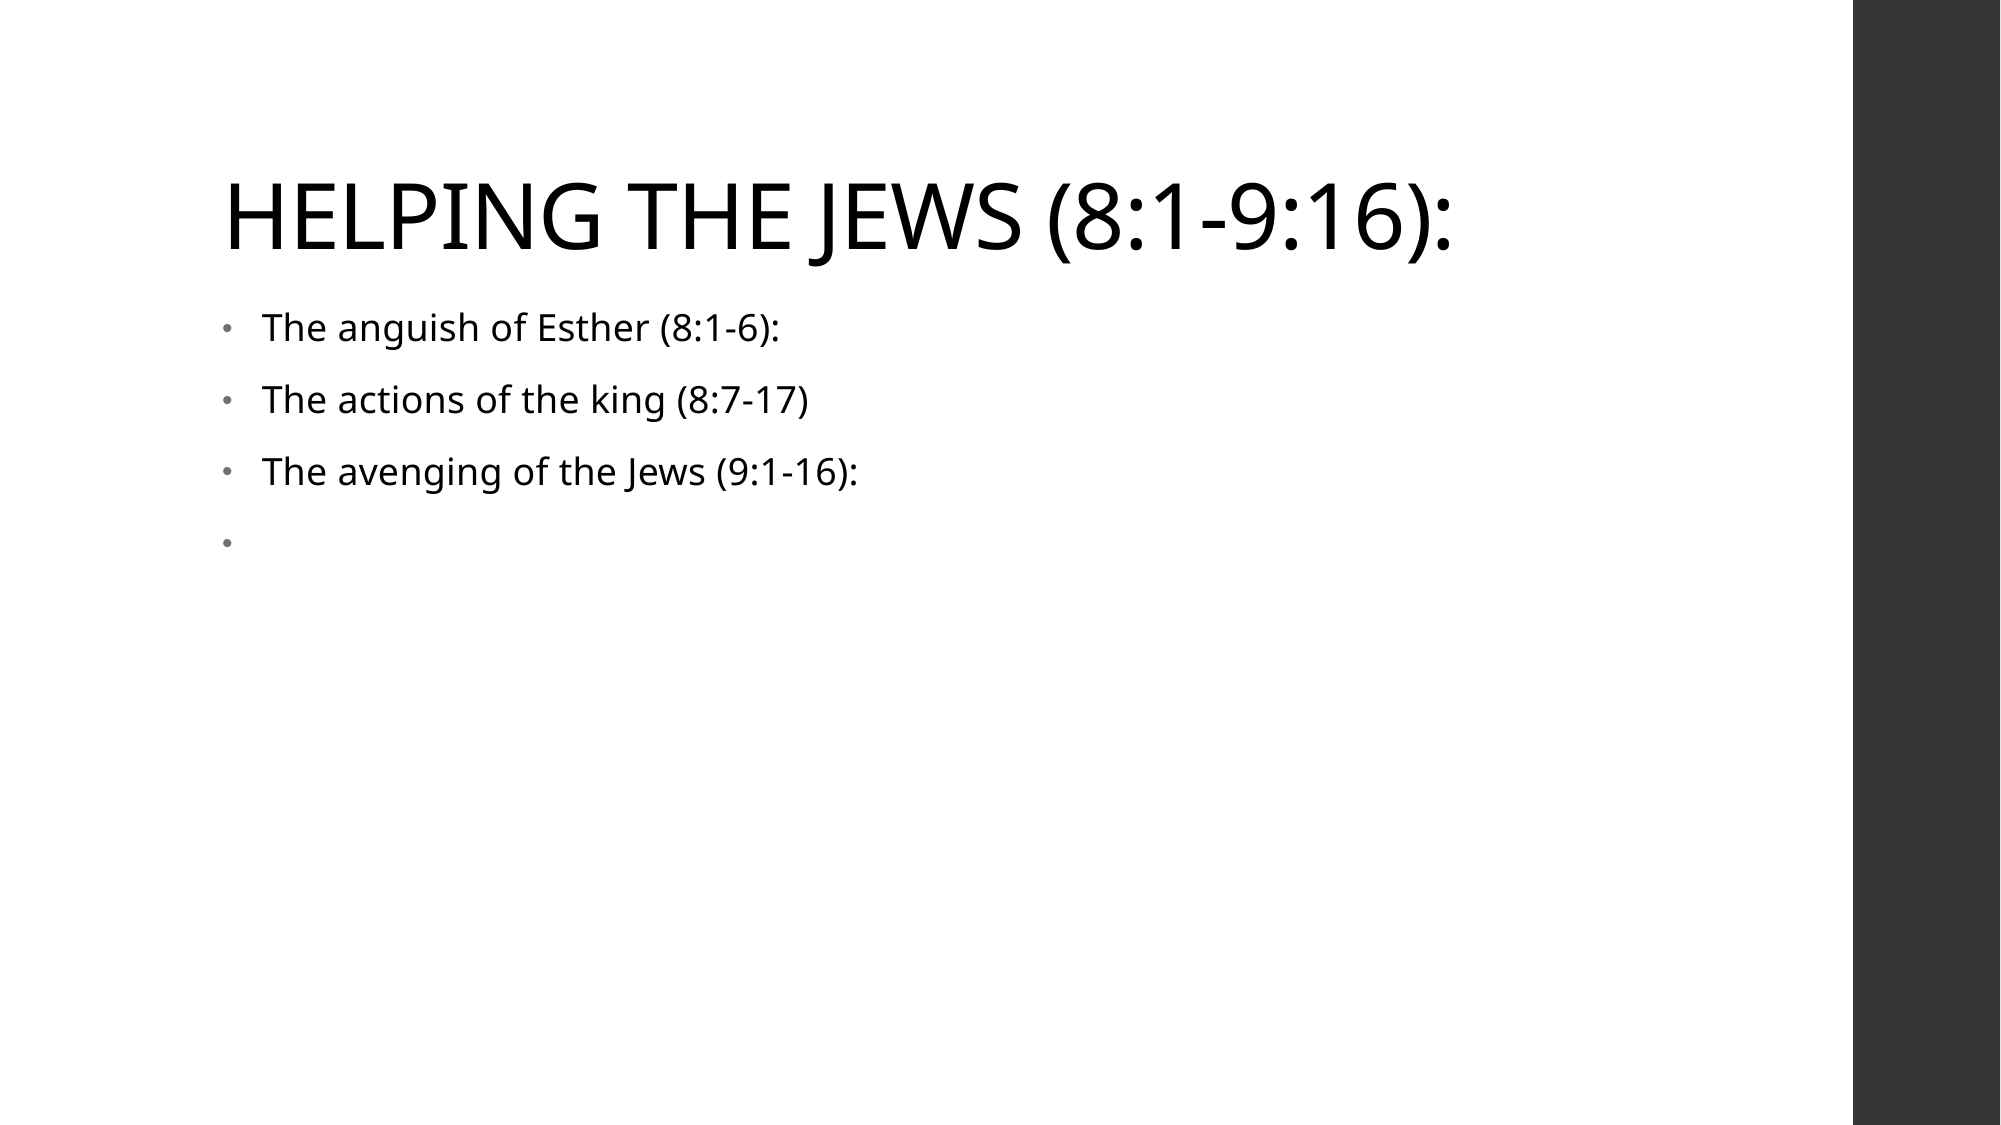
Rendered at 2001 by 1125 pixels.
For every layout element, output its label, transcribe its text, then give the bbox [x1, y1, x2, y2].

title HELPING THE JEWS (8:1-9:16): [206, 60, 1797, 278]
list The anguish of Esther (8:1-6): The actions of the king (8:7-17) The avenging of the Jews (9:1-16): [206, 299, 1617, 1014]
